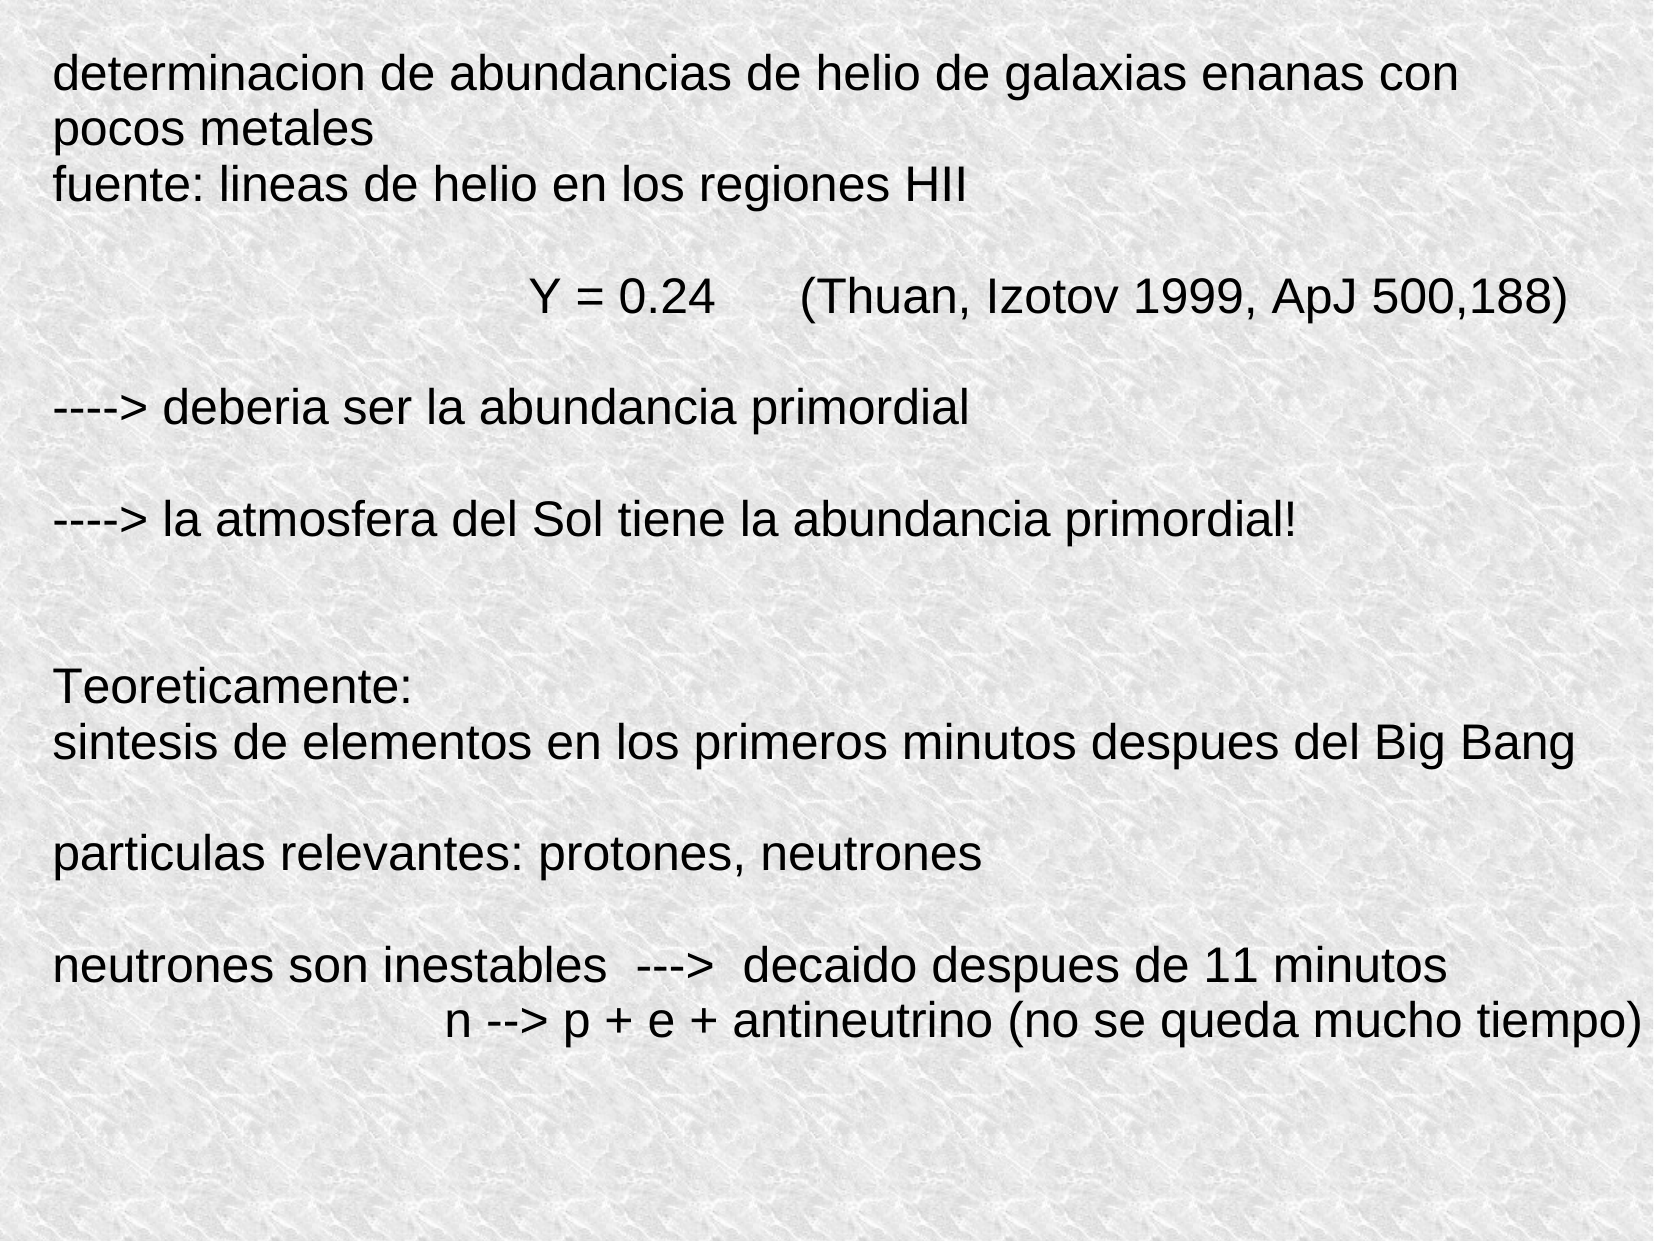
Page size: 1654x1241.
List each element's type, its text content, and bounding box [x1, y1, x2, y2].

text_box determinacion de abundancias de helio de galaxias enanas con pocos metales fuente: lineas de helio en los regiones HII Y = 0.24 (Thuan, Izotov 1999, ApJ 500,188) ----> deberia ser la abundancia primordial ----> la atmosfera del Sol tiene la abundancia primordial! Teoreticamente: sintesis de elementos en los primeros minutos despues del Big Bang particulas relevantes: protones, neutrones neutrones son inestables ---> decaido despues de 11 minutos n --> p + e + antineutrino (no se queda mucho tiempo) [37, 37, 1653, 1231]
picture [0, 0, 1654, 1241]
